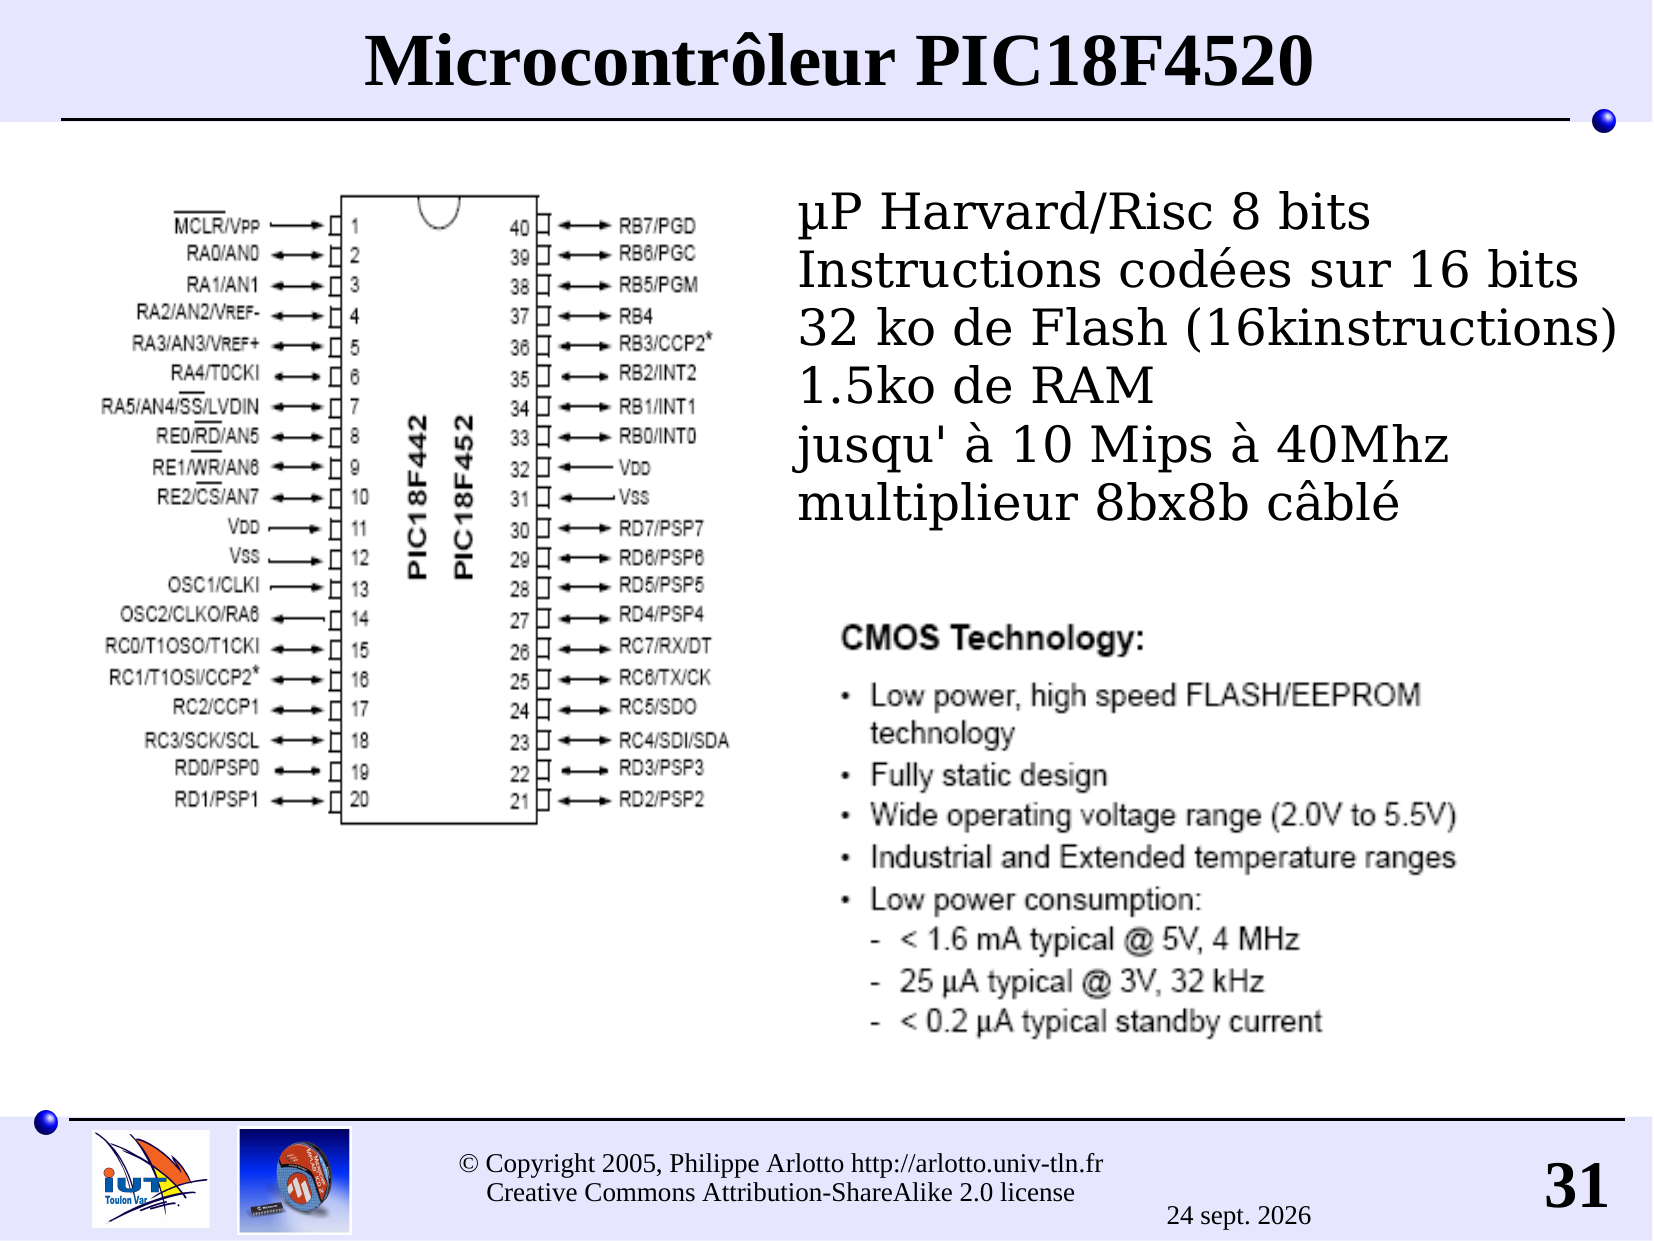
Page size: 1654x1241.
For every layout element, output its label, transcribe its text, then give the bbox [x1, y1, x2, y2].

text_box µP Harvard/Risc 8 bits Instructions codées sur 16 bits 32 ko de Flash (16kinstructions) 1.5ko de RAM jusqu' à 10 Mips à 40Mhz multiplieur 8bx8b câblé [797, 182, 1621, 591]
title Microcontrôleur PIC18F4520 [95, 14, 1585, 107]
picture [826, 620, 1485, 1063]
picture [237, 1126, 352, 1235]
picture [97, 180, 768, 857]
